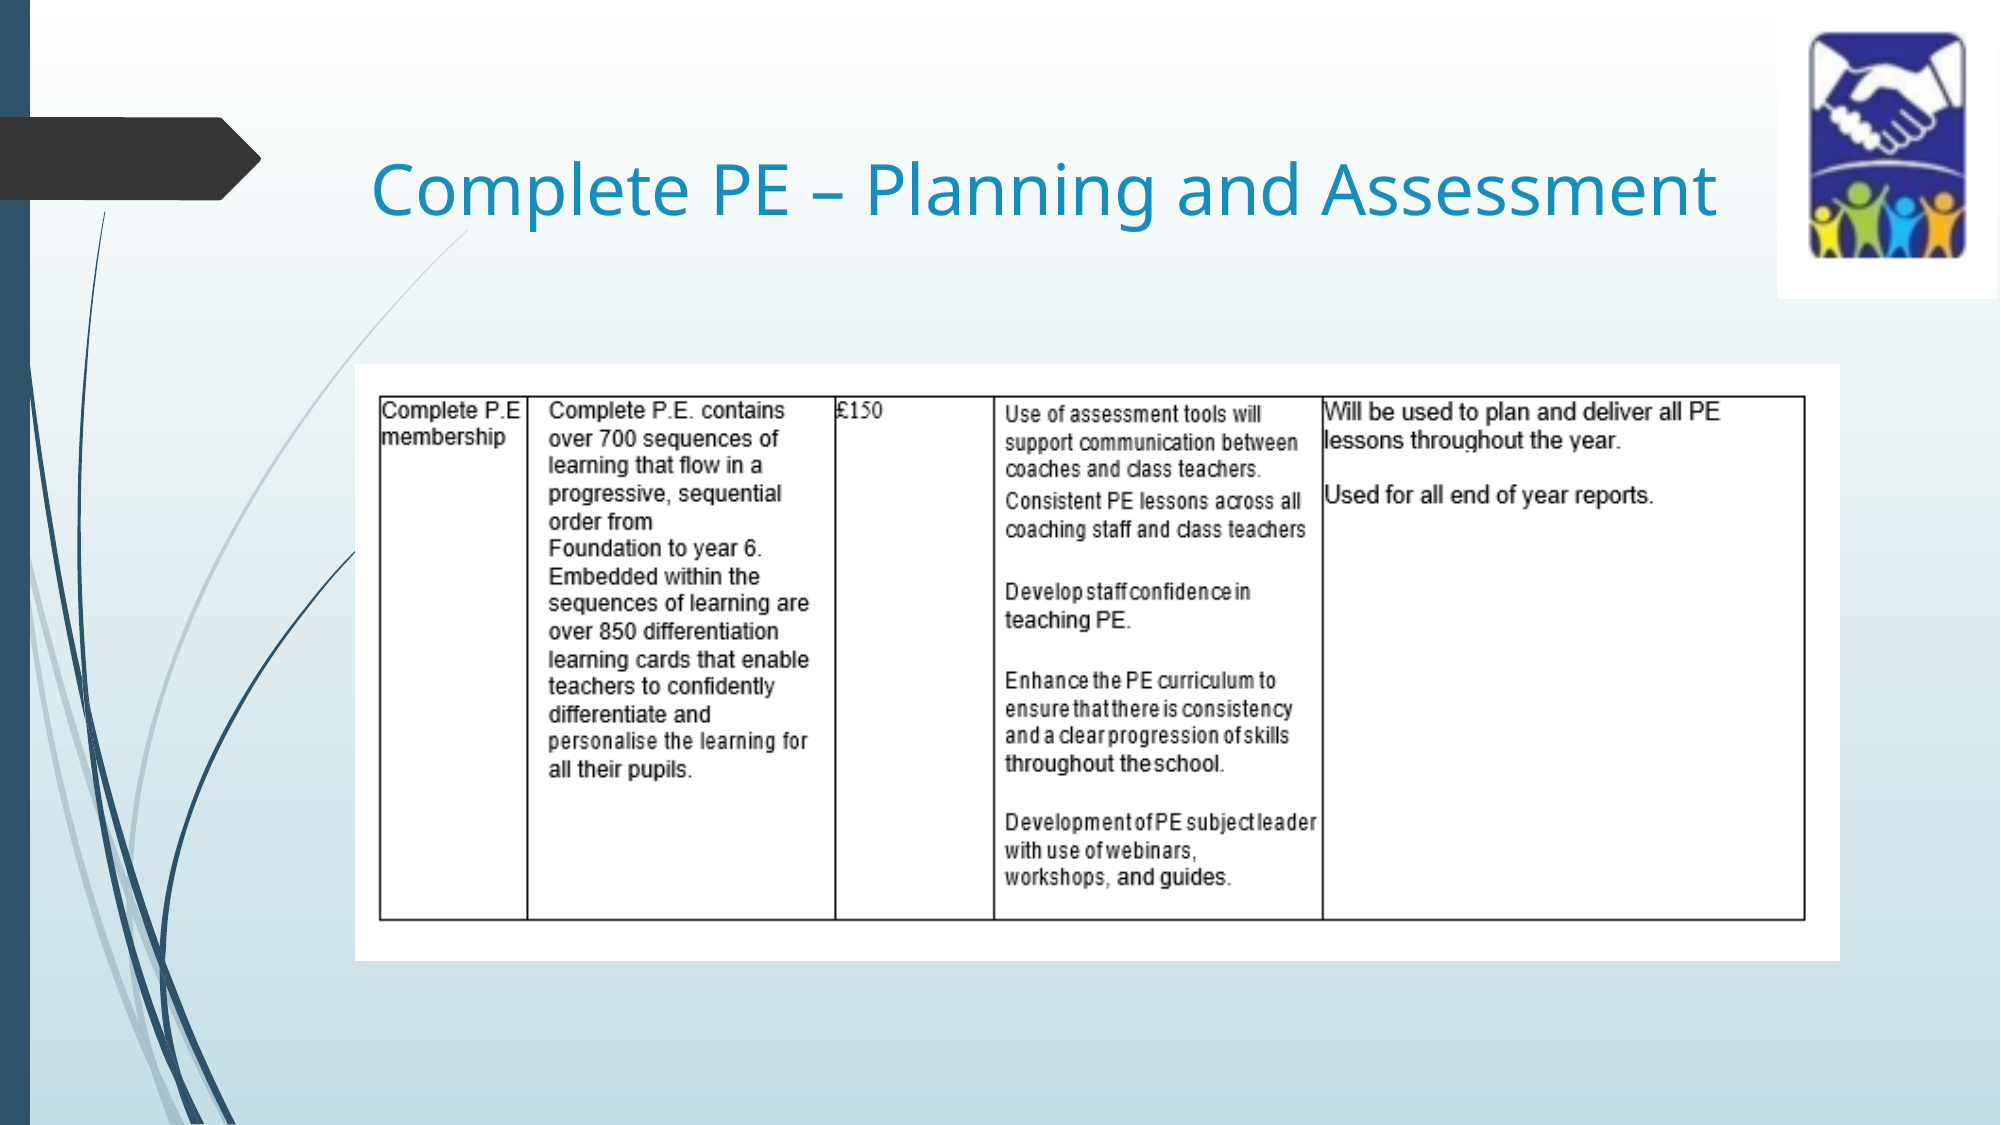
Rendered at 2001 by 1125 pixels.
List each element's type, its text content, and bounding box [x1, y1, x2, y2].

picture [355, 364, 1987, 1112]
picture [1777, 0, 1998, 299]
title Complete PE – Planning and Assessment [355, 137, 1818, 348]
